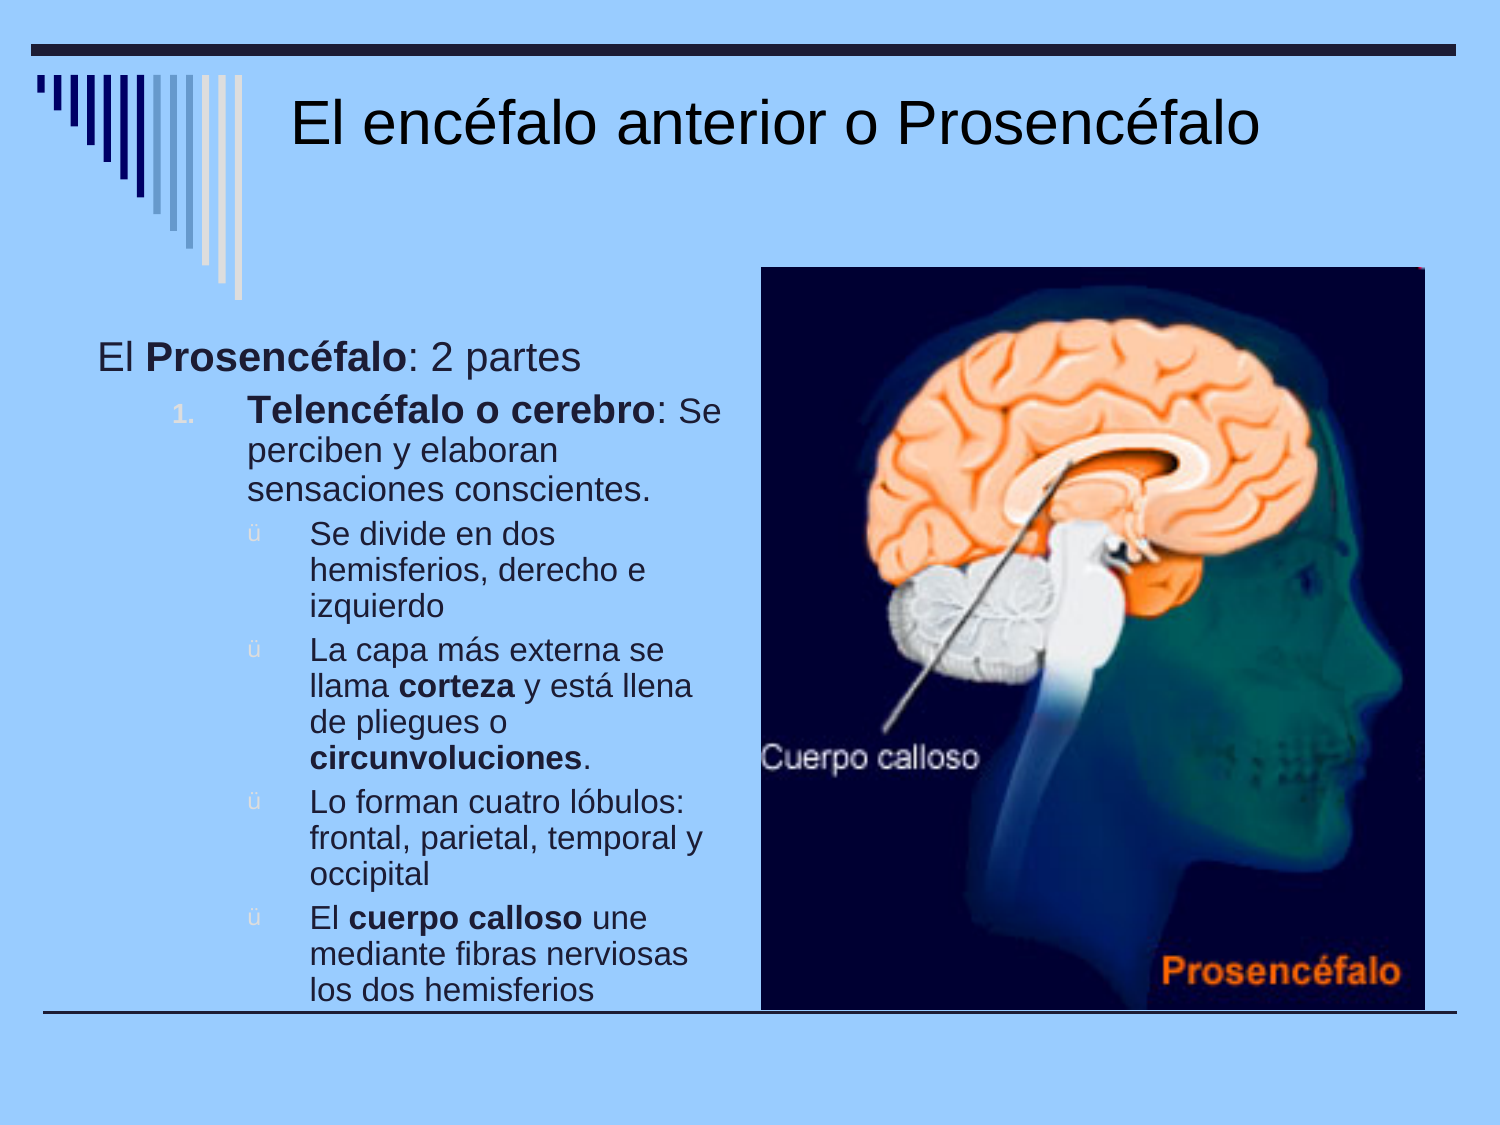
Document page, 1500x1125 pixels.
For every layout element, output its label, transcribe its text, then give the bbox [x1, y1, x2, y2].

text_box [761, 267, 1425, 1010]
list El Prosencéfalo: 2 partes Telencéfalo o cerebro: Se perciben y elaboran sensaciones conscientes. Se divide en dos hemisferios, derecho e izquierdo La capa más externa se llama corteza y está llena de pliegues o circunvoluciones. Lo forman cuatro lóbulos: frontal, parietal, temporal y occipital El cuerpo calloso une mediante fibras nerviosas los dos hemisferios [82, 328, 745, 1071]
title El encéfalo anterior o Prosencéfalo [274, 75, 1425, 288]
